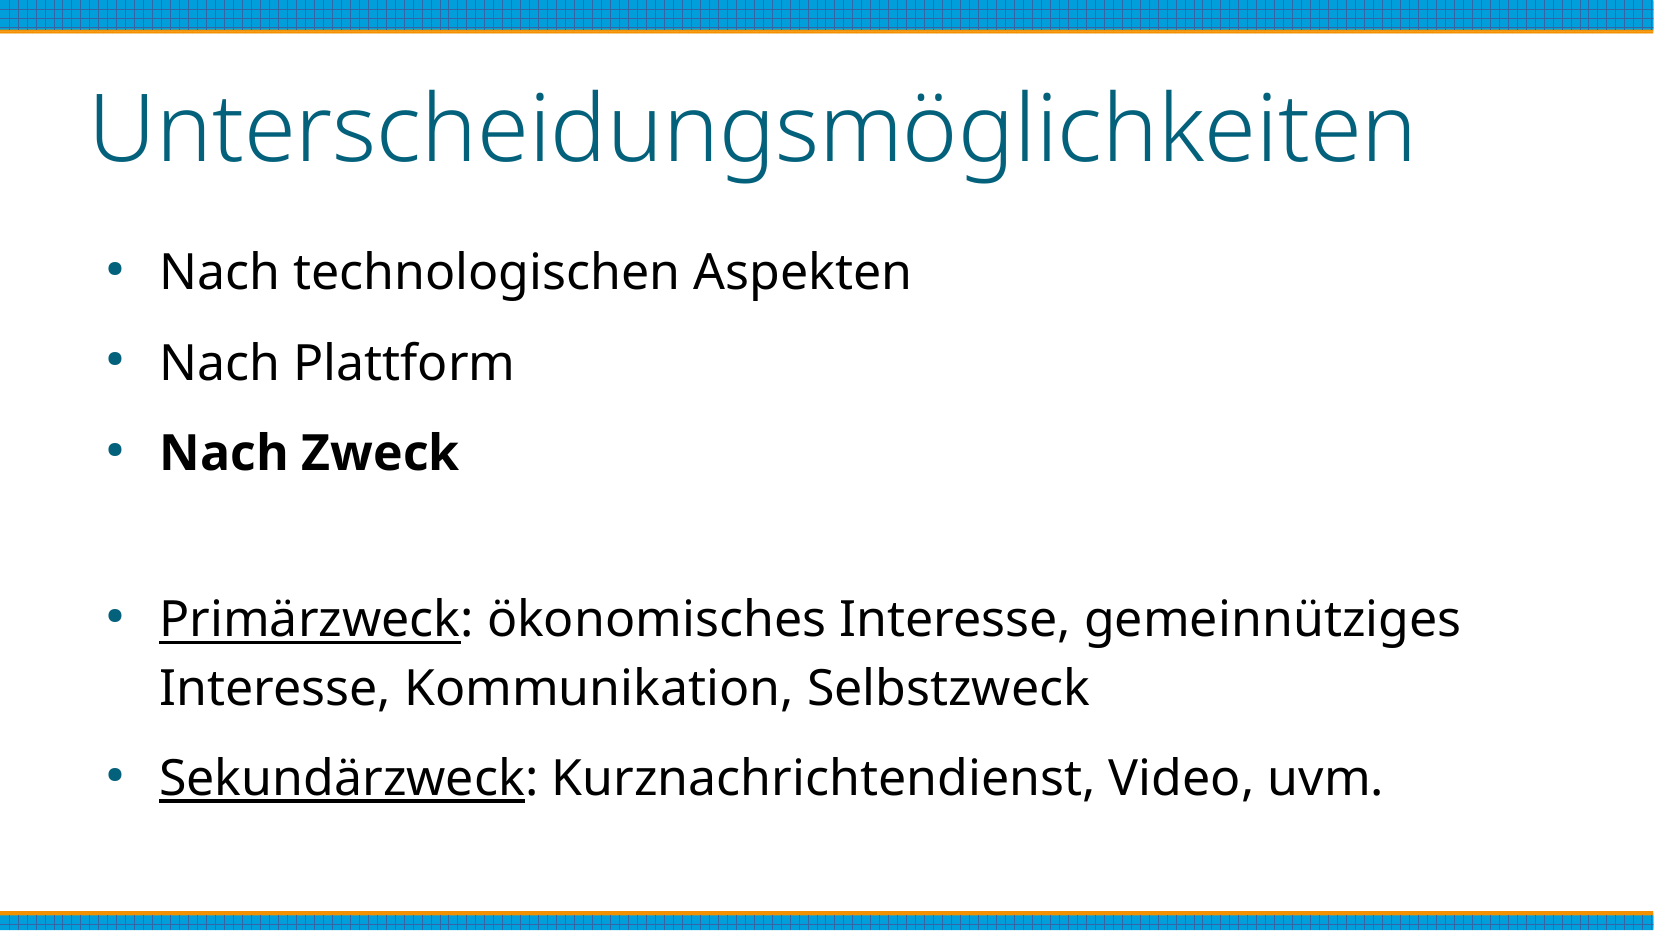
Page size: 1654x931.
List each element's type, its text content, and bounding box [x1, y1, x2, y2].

title Unterscheidungsmöglichkeiten [88, 44, 1565, 207]
list Nach technologischen Aspekten Nach Plattform Nach Zweck [88, 236, 1565, 554]
list Primärzweck: ökonomisches Interesse, gemeinnütziges Interesse, Kommunikation, Selbstzweck Sekundärzweck: Kurznachrichtendienst, Video, uvm. [88, 583, 1565, 901]
